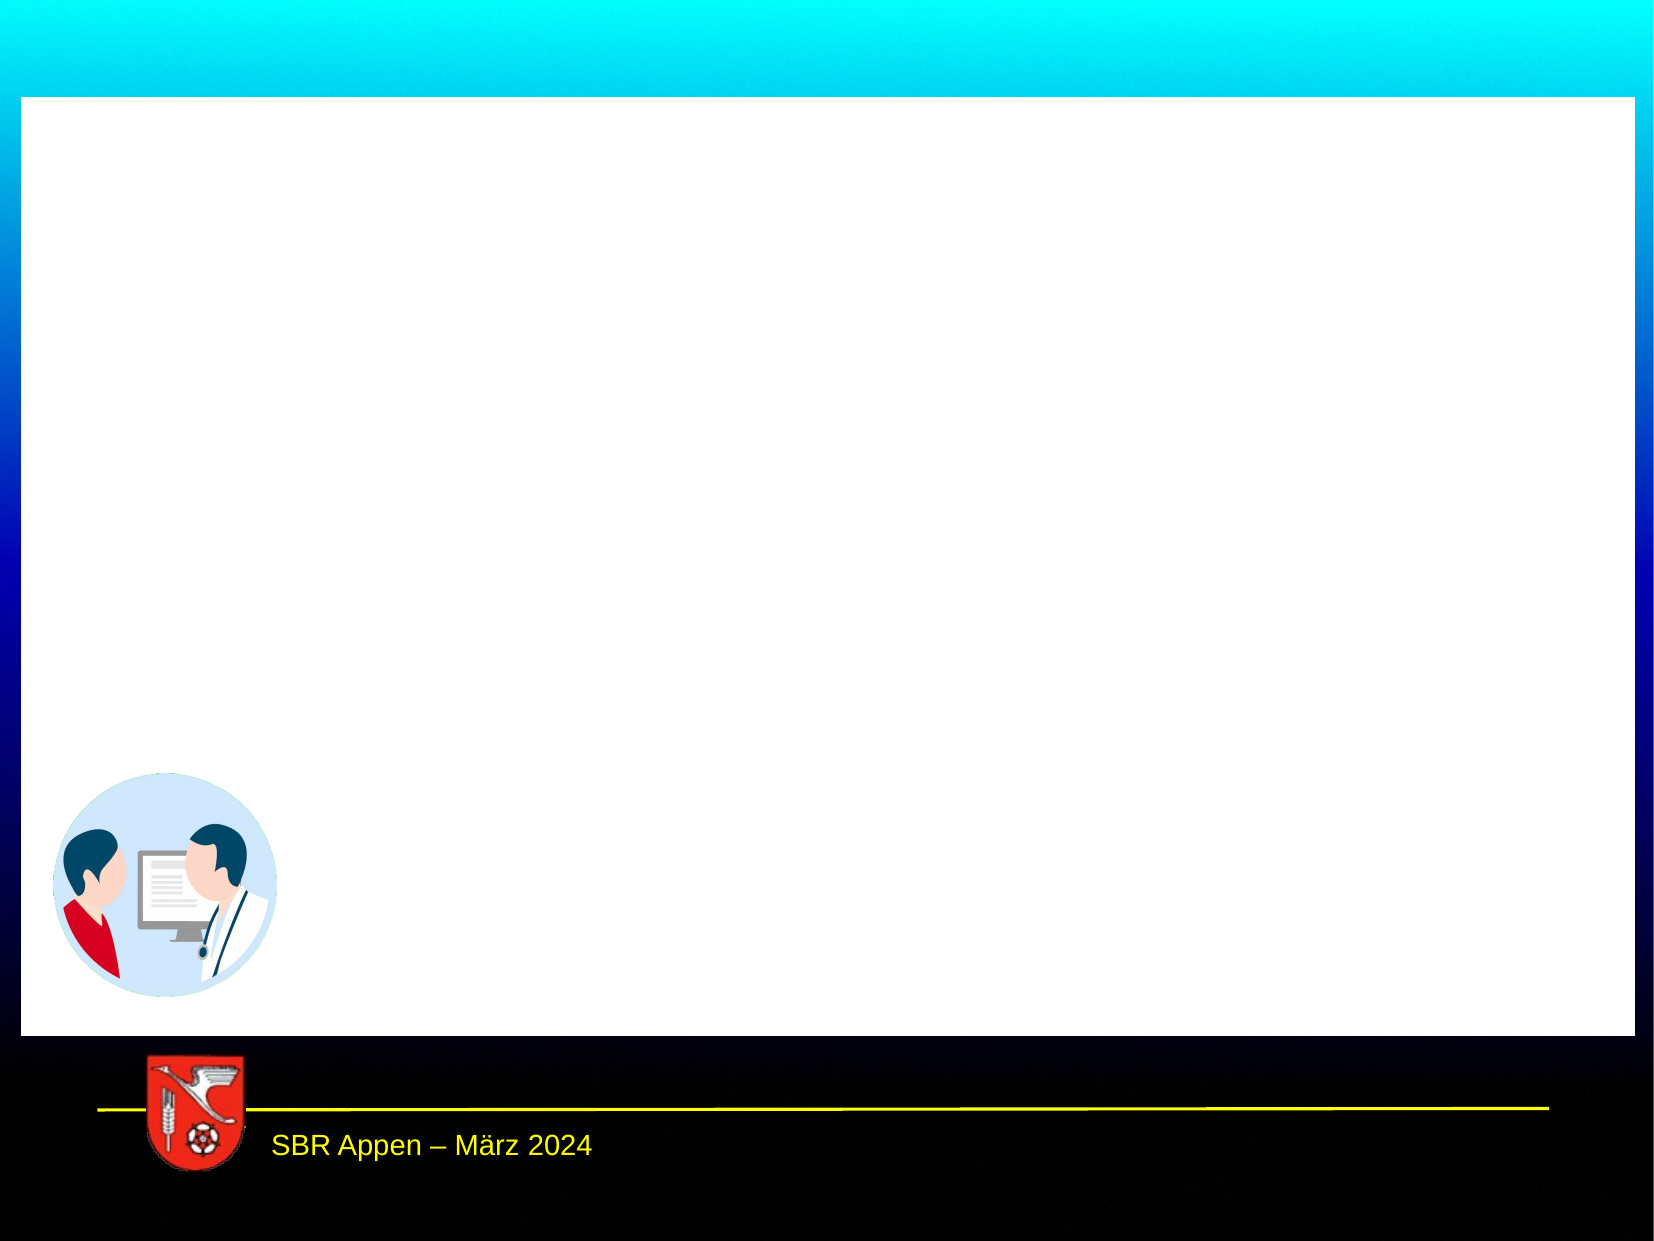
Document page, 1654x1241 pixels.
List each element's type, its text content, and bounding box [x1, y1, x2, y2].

text_box SBR Appen – März 2024 [256, 1121, 760, 1170]
picture [0, 0, 1654, 1241]
